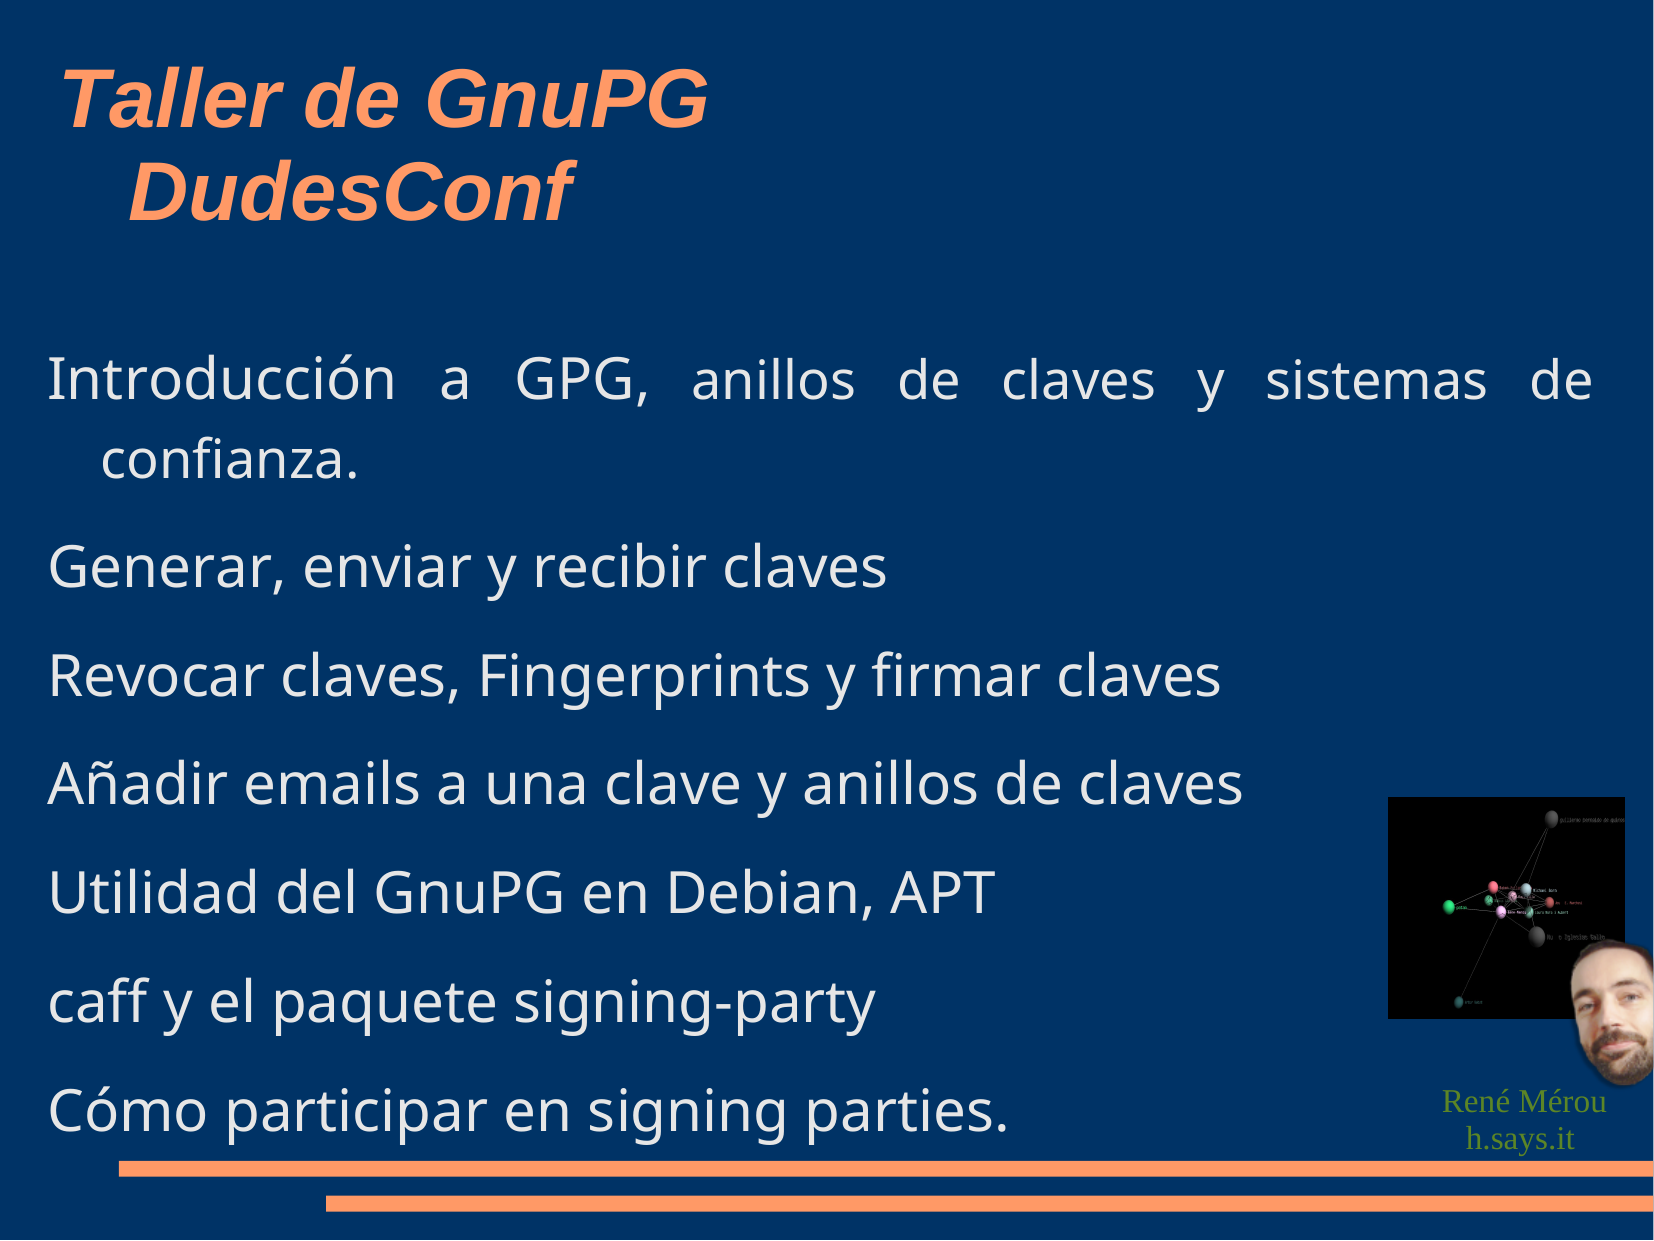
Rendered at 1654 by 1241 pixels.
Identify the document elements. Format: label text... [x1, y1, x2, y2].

text_box René Mérou h.says.it [1417, 1082, 1624, 1160]
list Introducción a GPG, anillos de claves y sistemas de confianza. Generar, enviar y recibir claves Revocar claves, Fingerprints y firmar claves Añadir emails a una clave y anillos de claves Utilidad del GnuPG en Debian, APT caff y el paquete signing-party Cómo participar en signing parties. [29, 336, 1595, 1241]
title Taller de GnuPG DudesConf [0, 12, 1300, 279]
picture [1388, 797, 1654, 1093]
